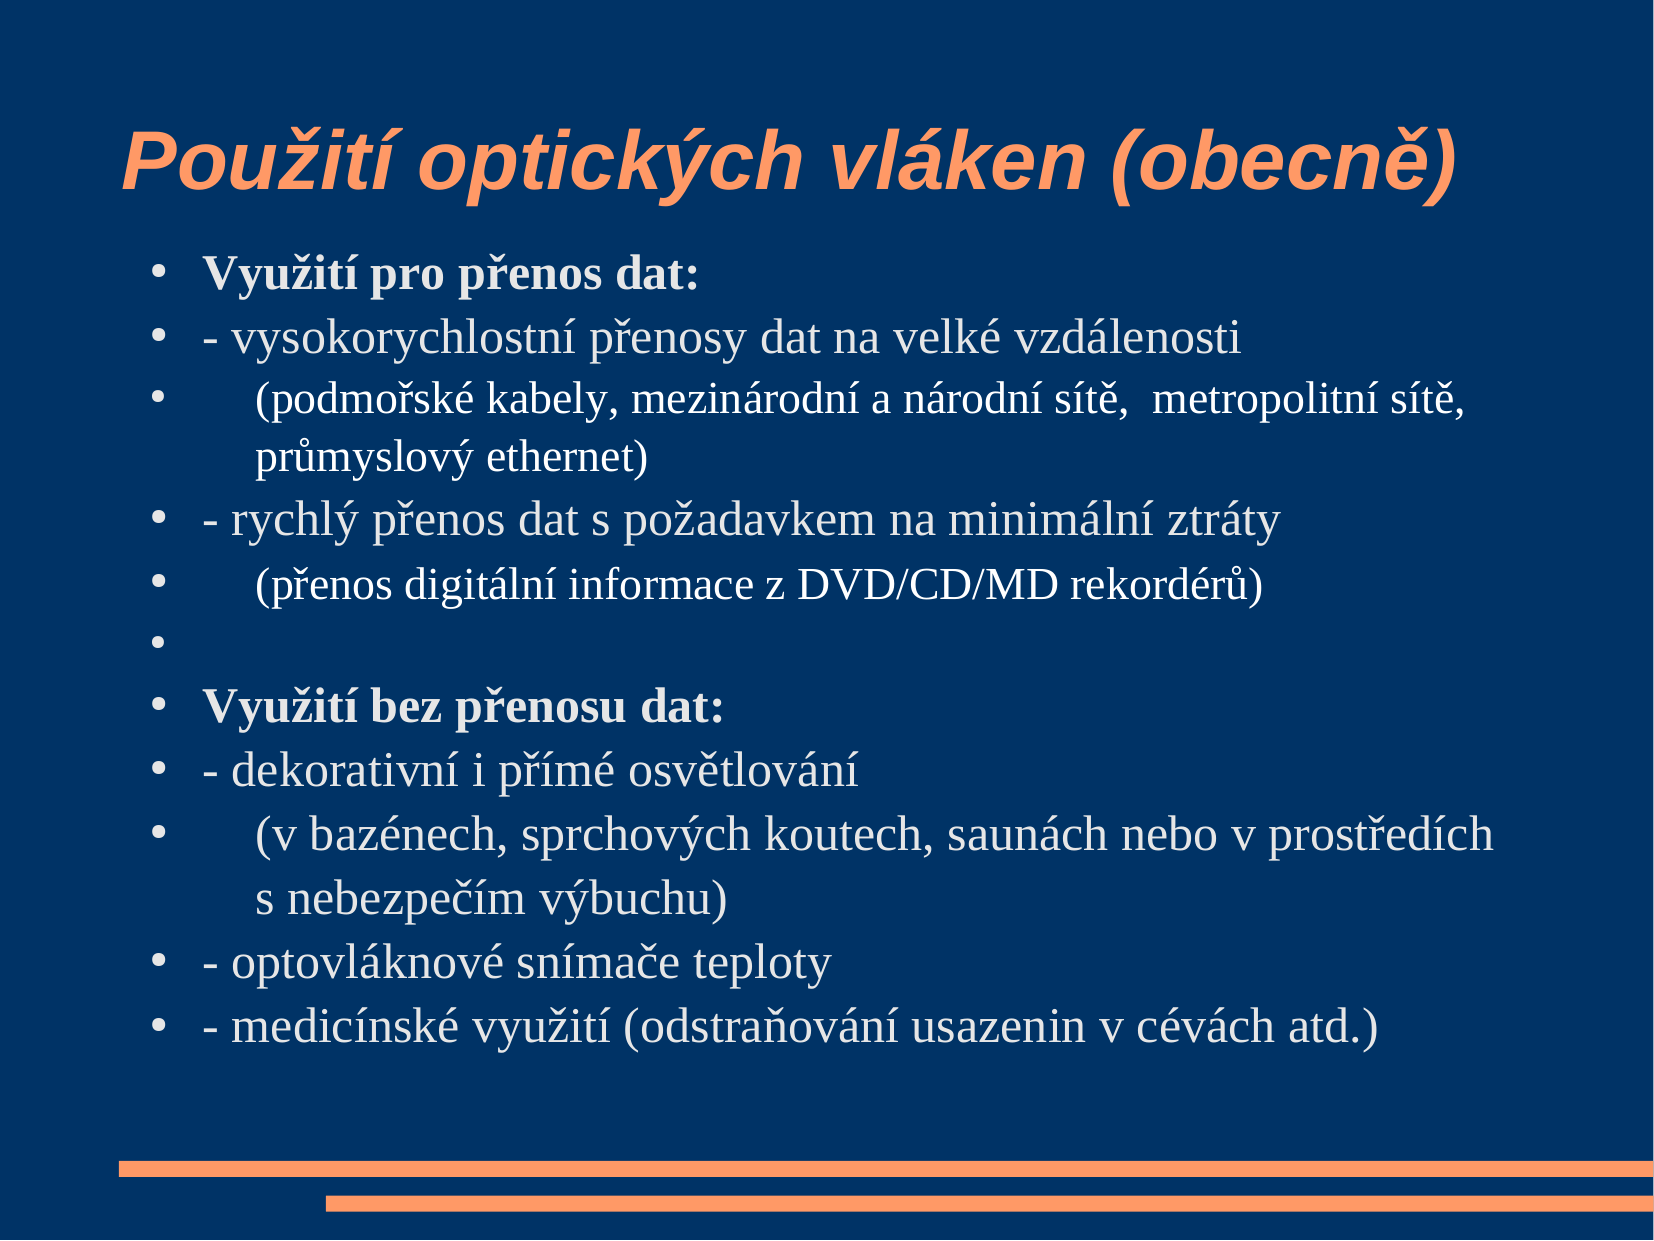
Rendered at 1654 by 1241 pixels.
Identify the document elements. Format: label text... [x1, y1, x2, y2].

list Využití pro přenos dat: - vysokorychlostní přenosy dat na velké vzdálenosti (podmořské kabely, mezinárodní a národní sítě, metropolitní sítě, průmyslový ethernet) - rychlý přenos dat s požadavkem na minimální ztráty (přenos digitální informace z DVD/CD/MD rekordérů) Využití bez přenosu dat: - dekorativní i přímé osvětlování (v bazénech, sprchových koutech, saunách nebo v prostředích s nebezpečím výbuchu) - optovláknové snímače teploty - medicínské využití (odstraňování usazenin v cévách atd.) [115, 236, 1506, 1124]
title Použití optických vláken (obecně) [121, 87, 1534, 213]
